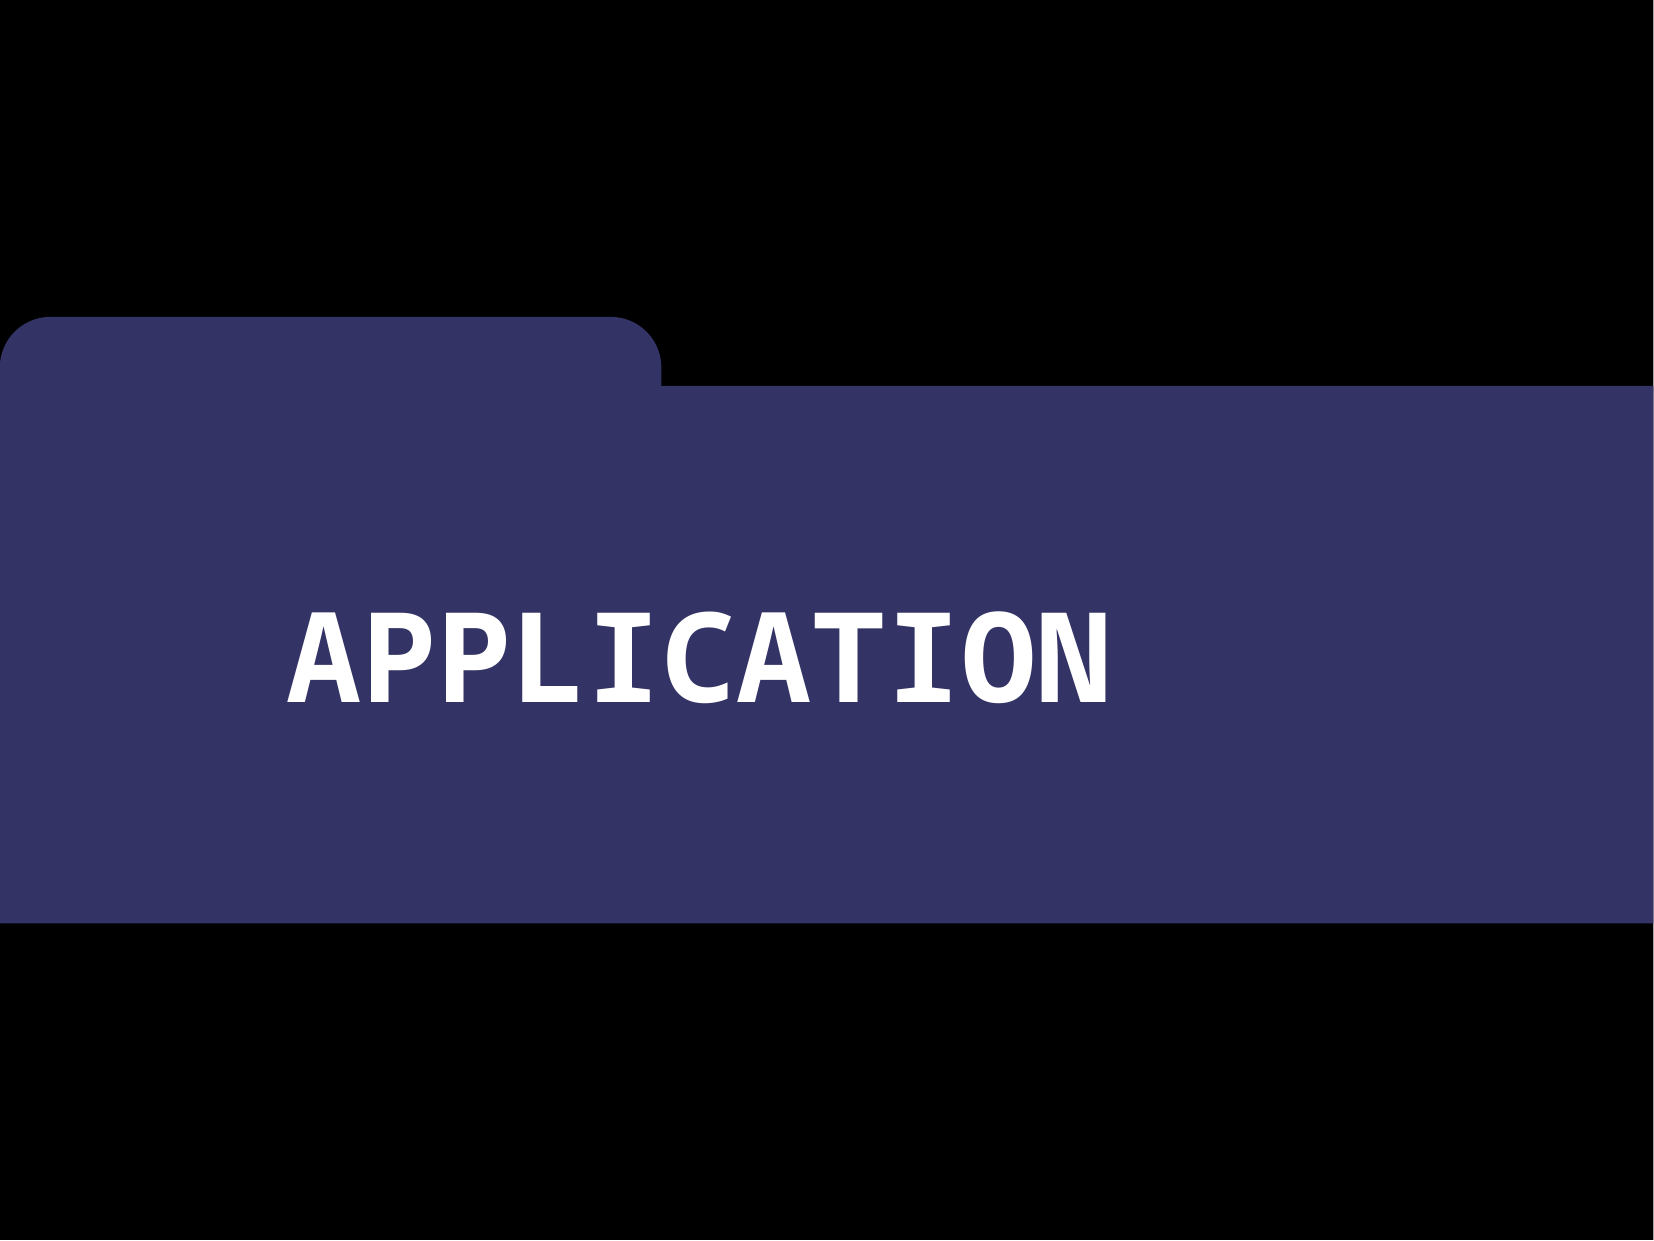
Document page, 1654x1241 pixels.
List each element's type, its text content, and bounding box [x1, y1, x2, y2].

text_box [0, 316, 1654, 924]
text_box APPLICATION [271, 561, 1477, 747]
